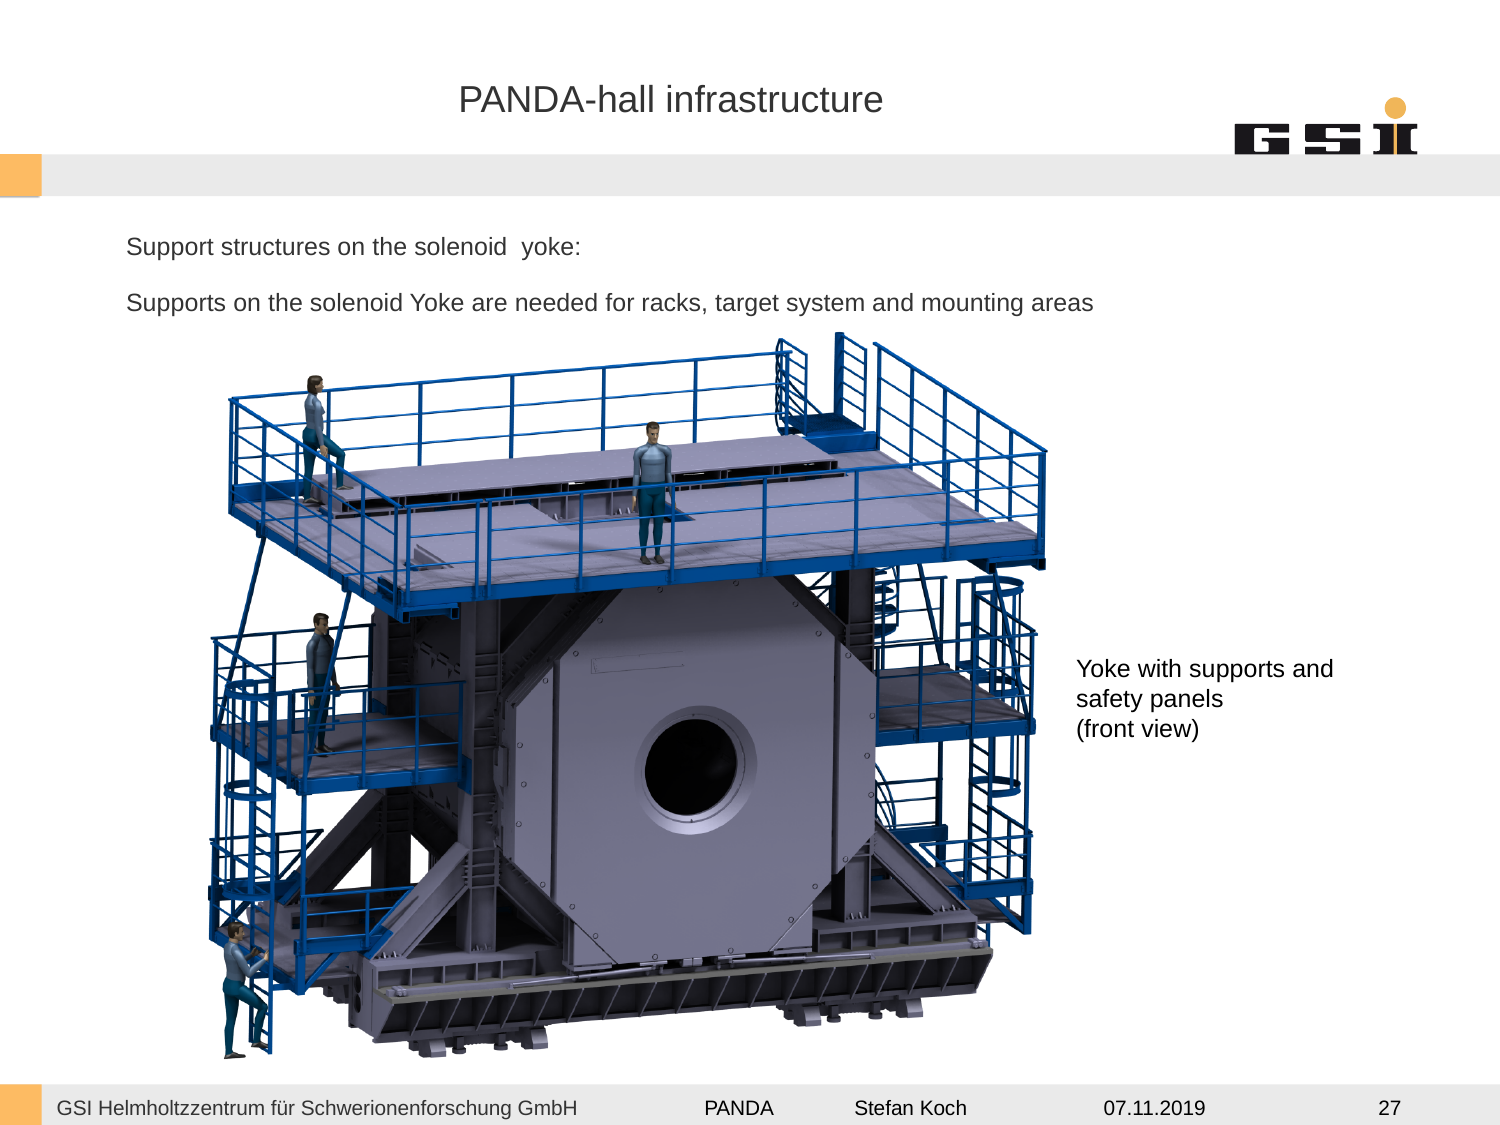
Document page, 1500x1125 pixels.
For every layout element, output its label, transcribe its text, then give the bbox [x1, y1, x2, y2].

picture [179, 317, 1054, 1066]
text_box Support structures on the solenoid yoke: Supports on the solenoid Yoke are needed for racks, target system and mounting areas [111, 224, 1417, 380]
text_box PANDA-hall infrastructure [160, 67, 1200, 128]
picture [1233, 95, 1419, 154]
text_box Yoke with supports and safety panels (front view) [1061, 645, 1409, 750]
